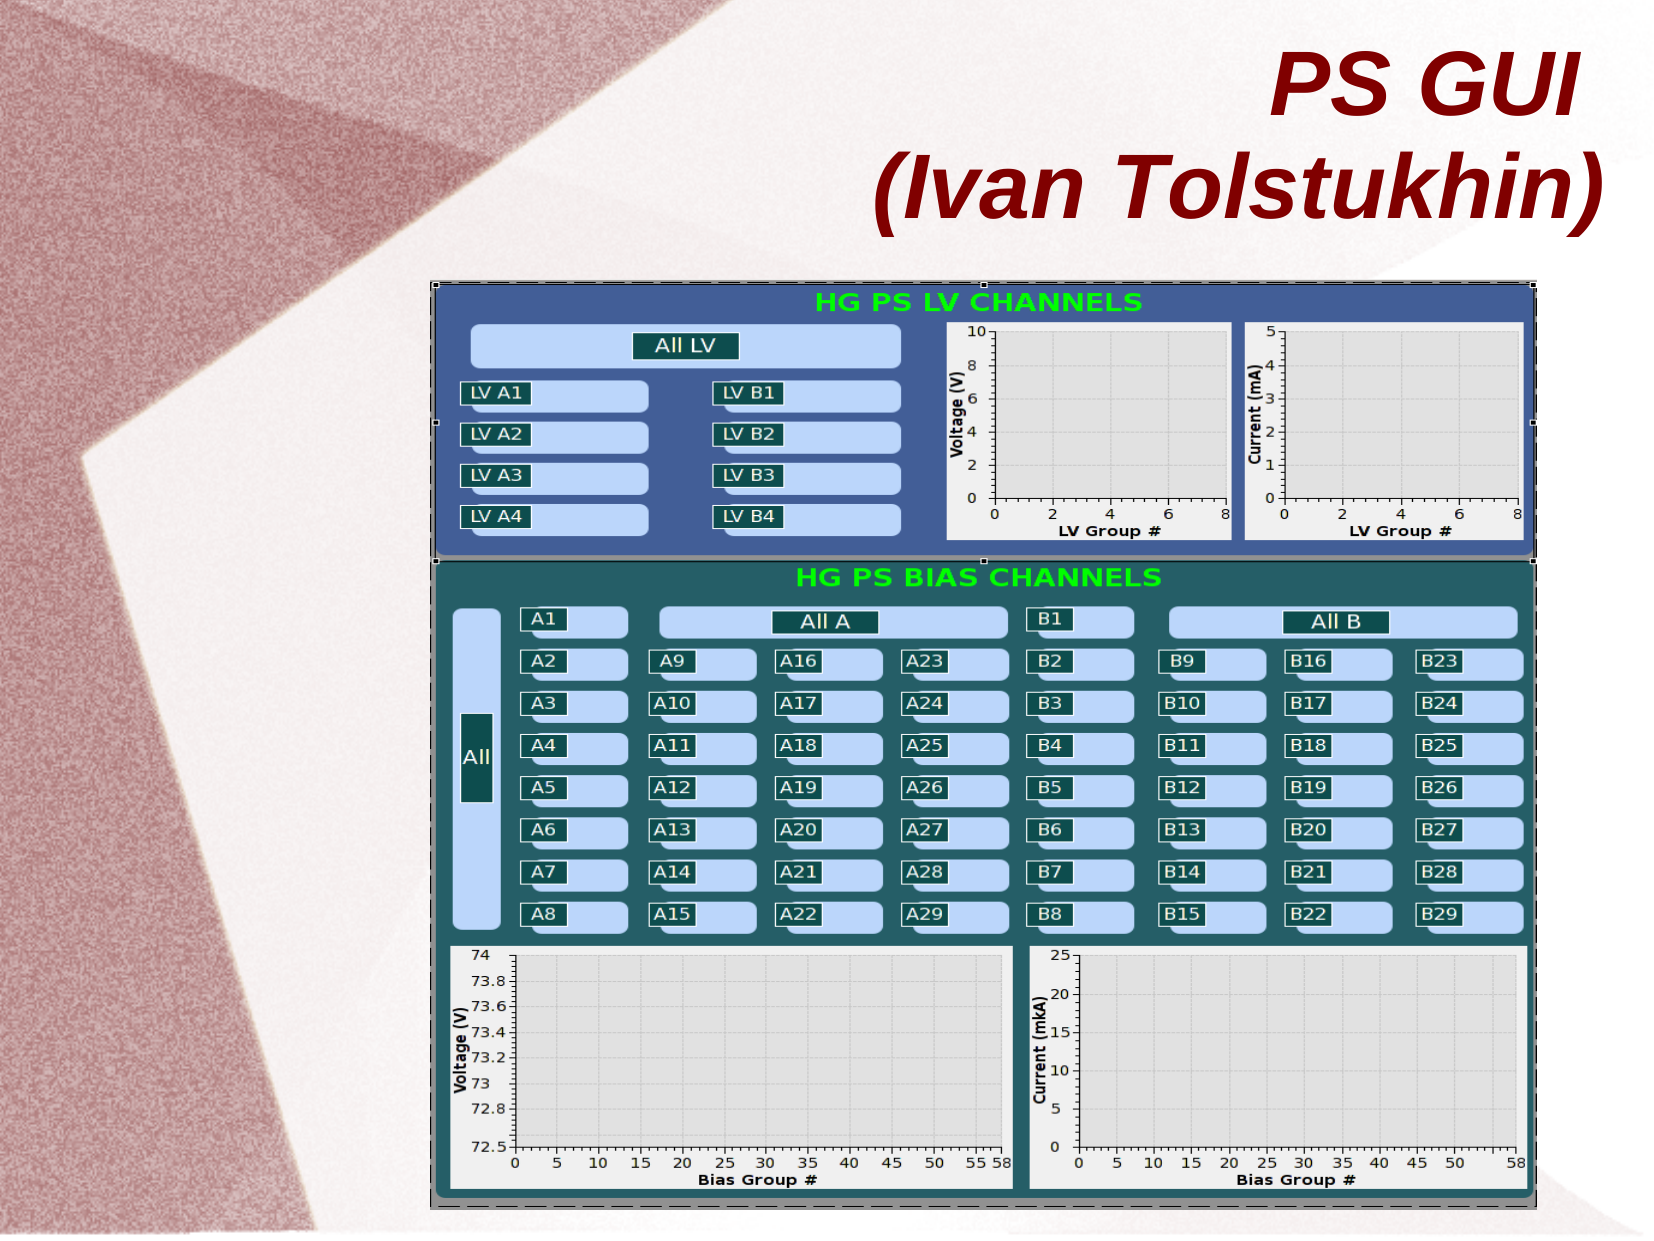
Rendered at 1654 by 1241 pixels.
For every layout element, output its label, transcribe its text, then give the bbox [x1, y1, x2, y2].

picture [0, 0, 1654, 1241]
title PS GUI (Ivan Tolstukhin) [596, 31, 1607, 239]
